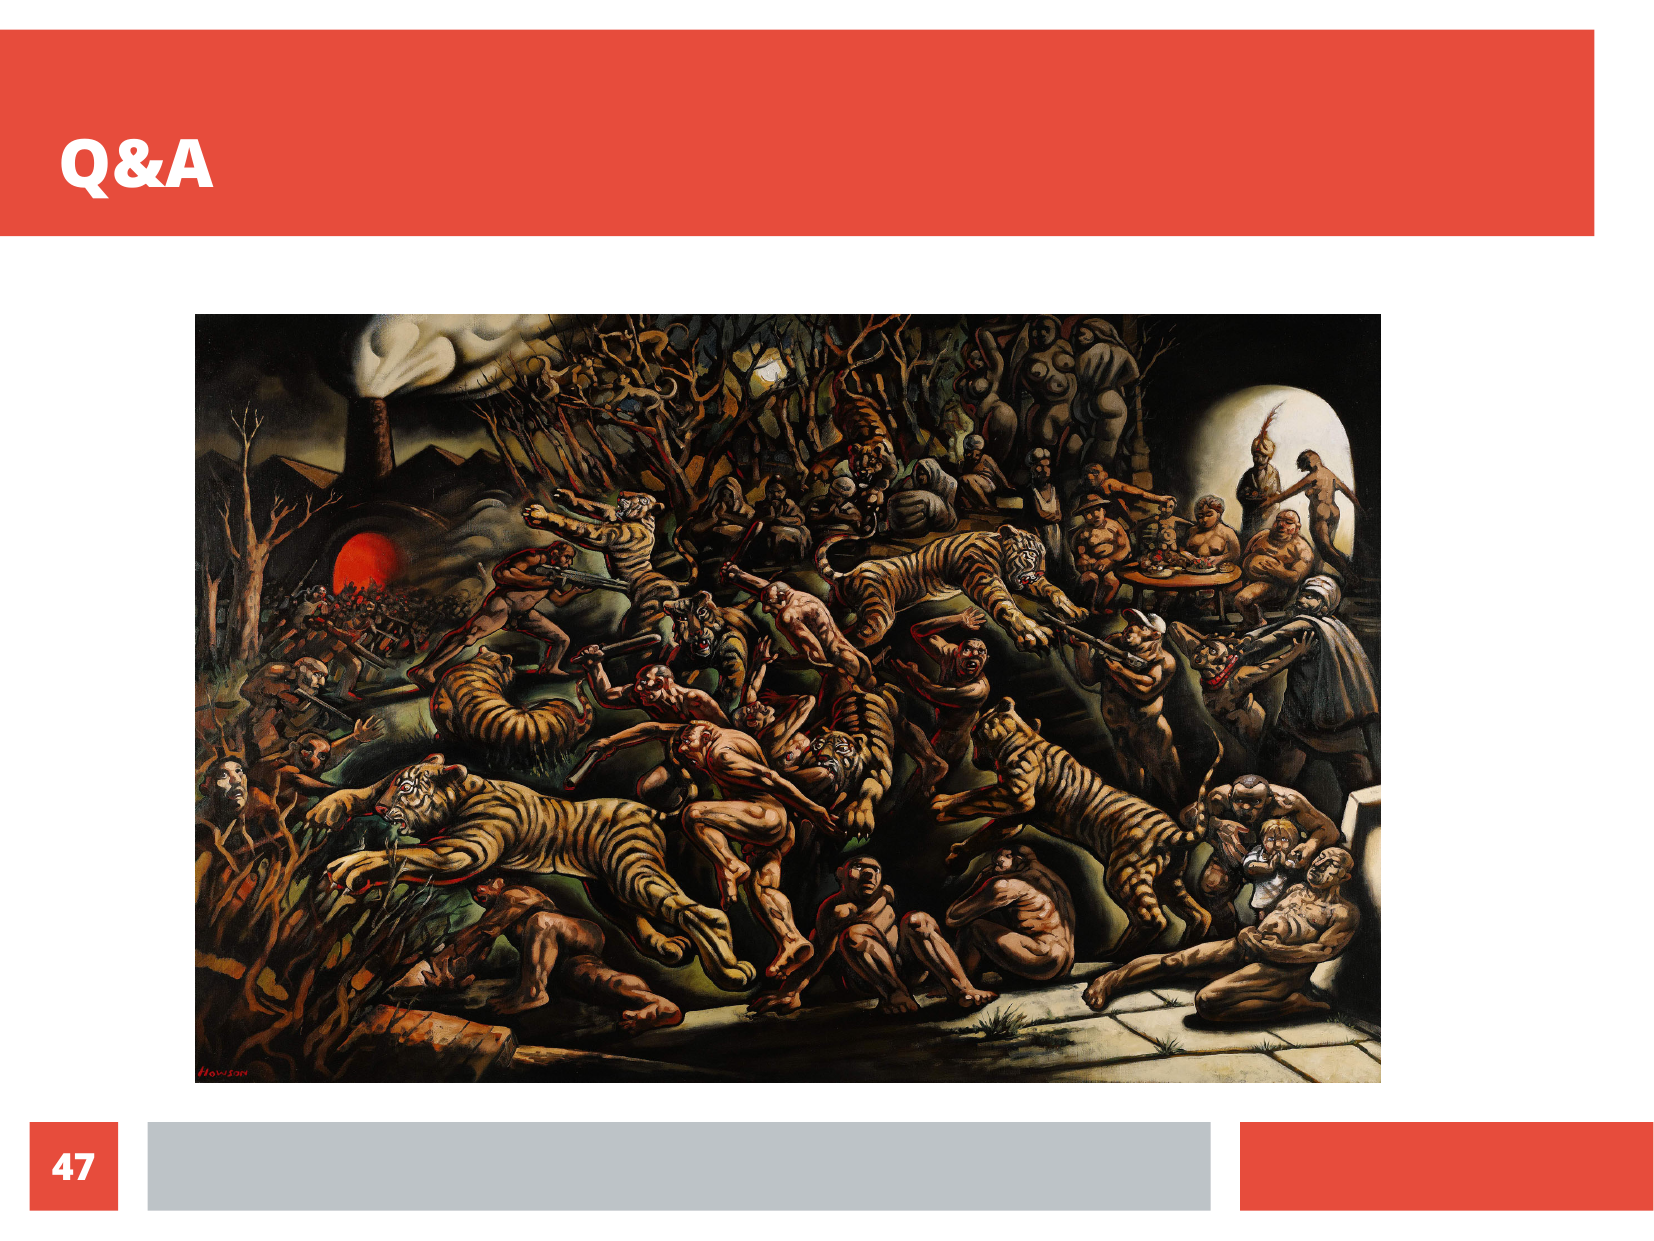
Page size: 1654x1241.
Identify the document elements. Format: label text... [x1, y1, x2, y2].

picture [195, 314, 1381, 1083]
title Q&A [59, 59, 1595, 207]
